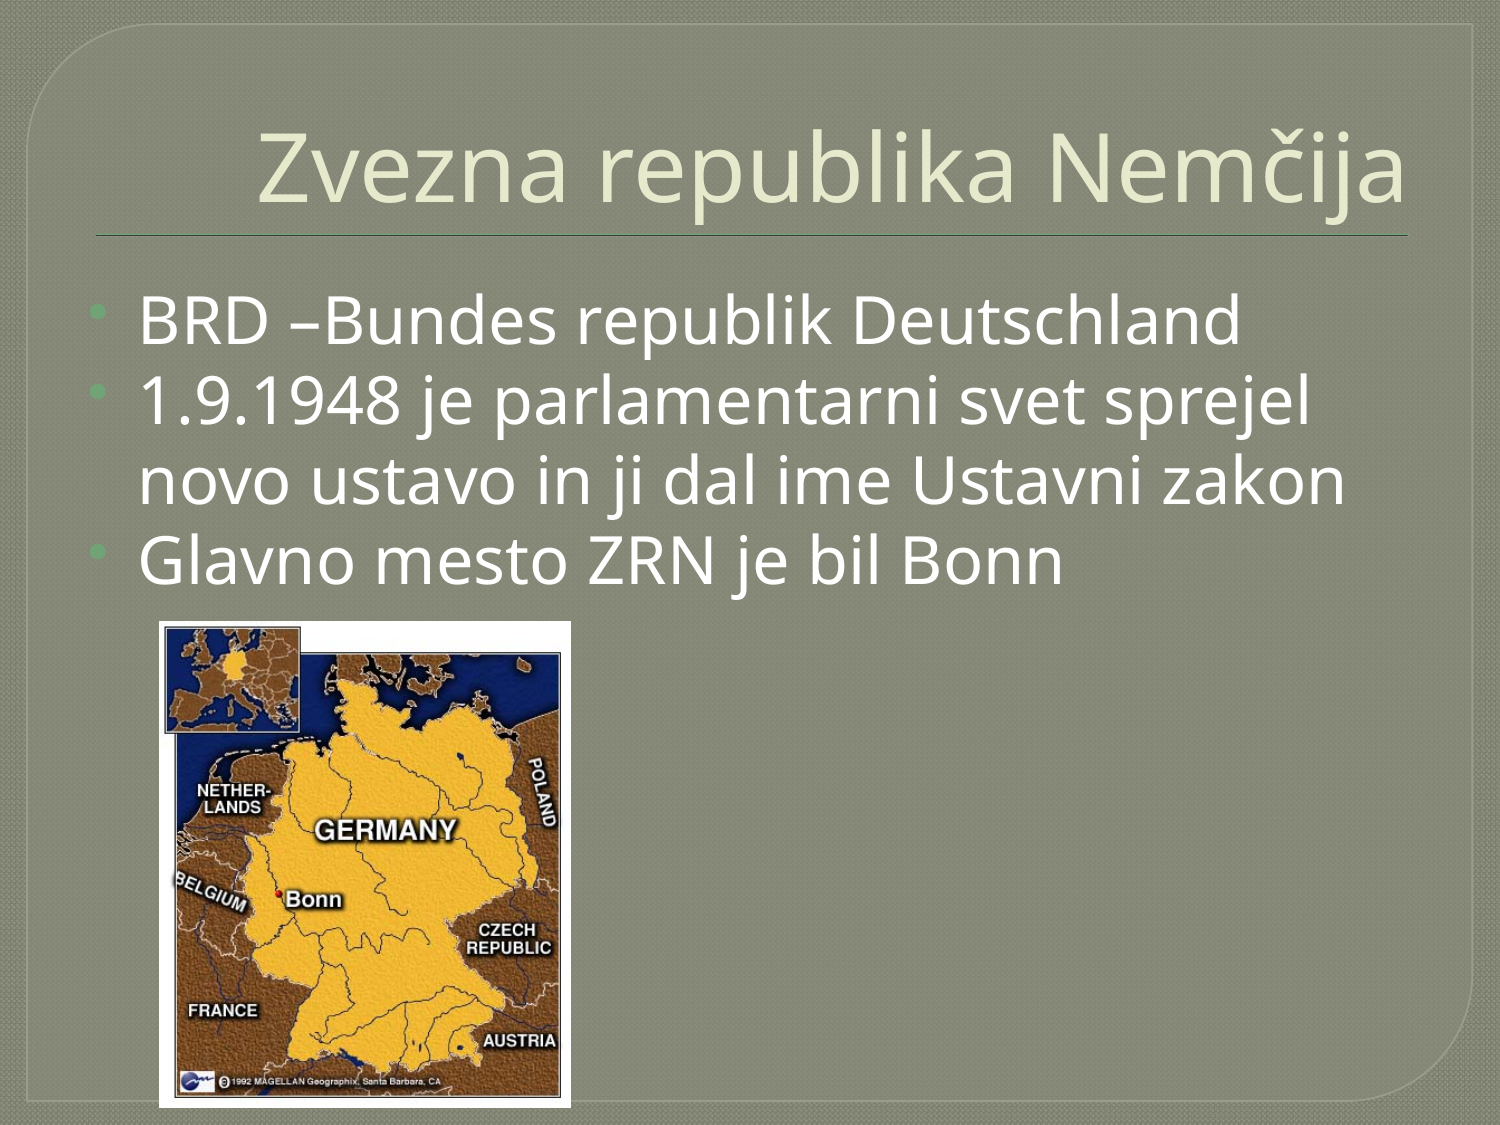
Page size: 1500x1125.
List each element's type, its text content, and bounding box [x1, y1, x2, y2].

title Zvezna republika Nemčija [75, 41, 1425, 230]
picture [0, 0, 1500, 1125]
list BRD –Bundes republik Deutschland 1.9.1948 je parlamentarni svet sprejel novo ustavo in ji dal ime Ustavni zakon Glavno mesto ZRN je bil Bonn [75, 270, 1425, 1013]
